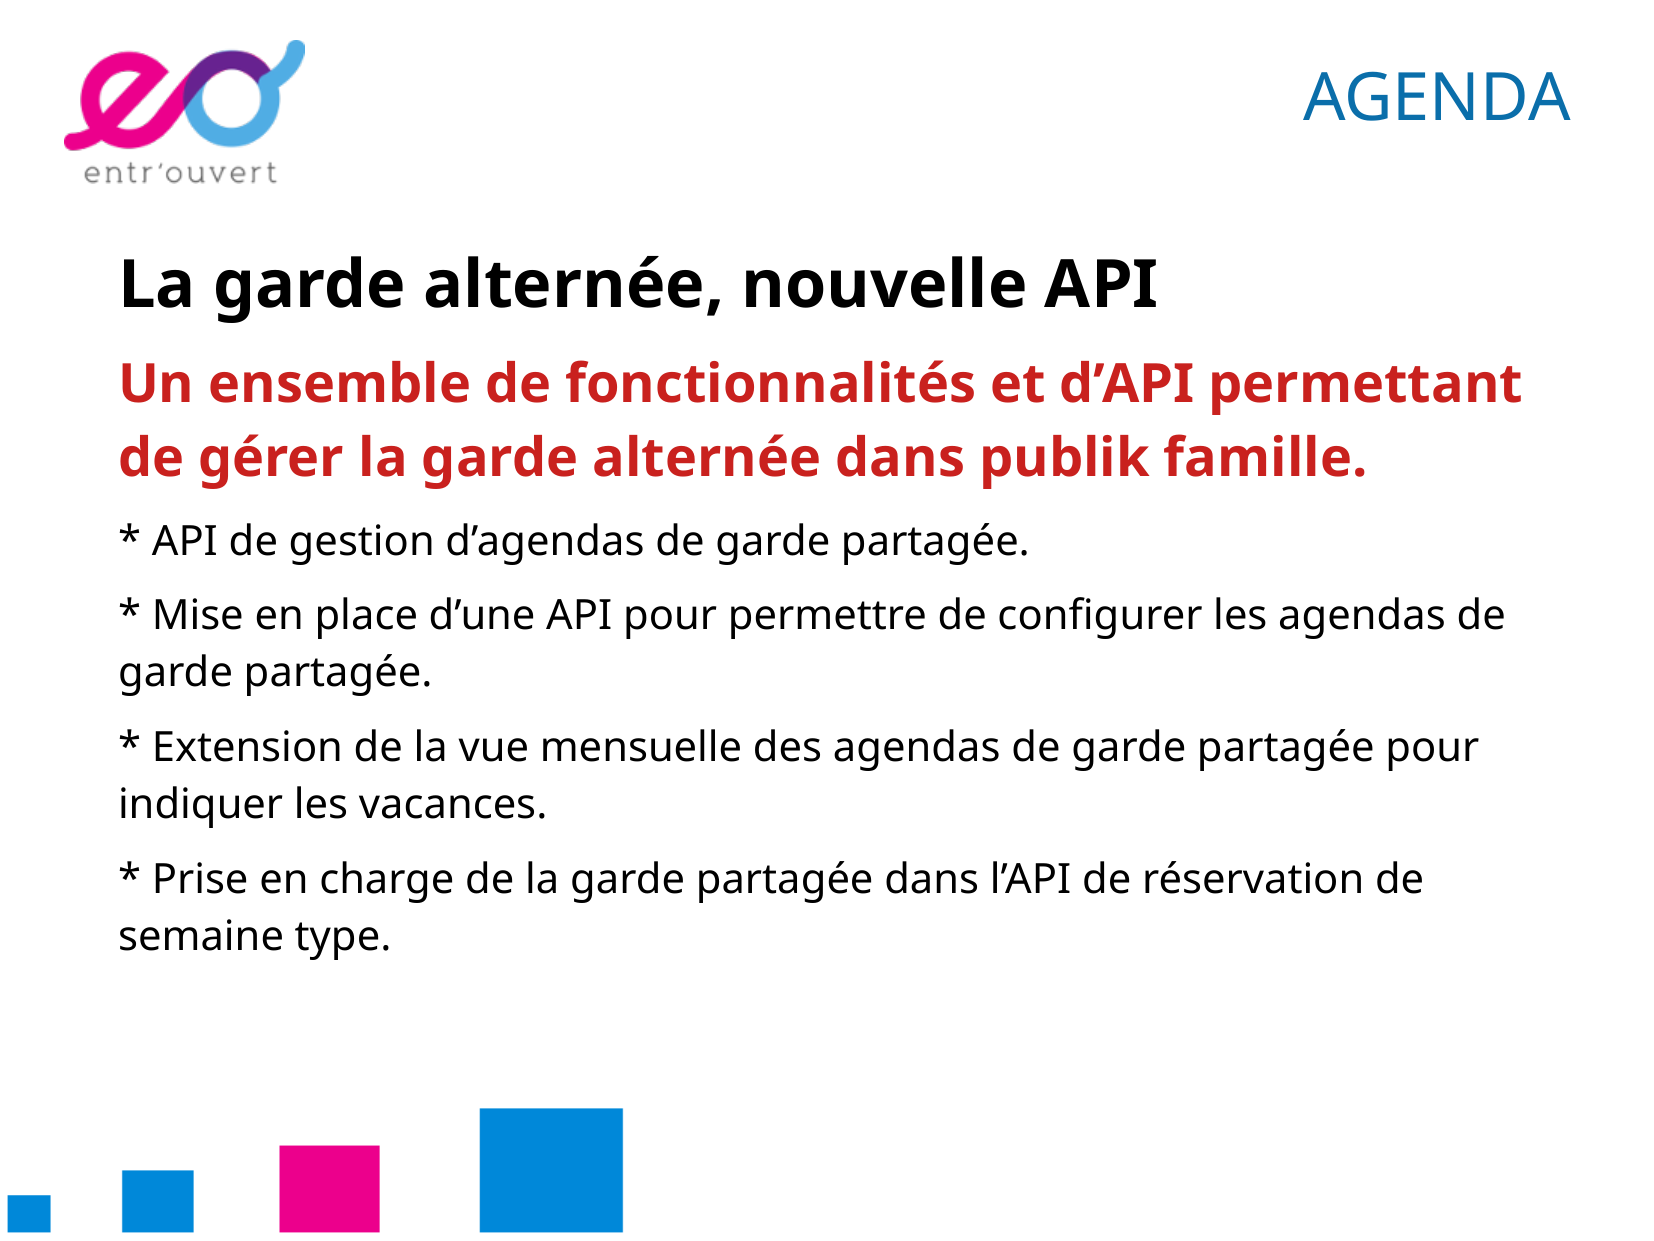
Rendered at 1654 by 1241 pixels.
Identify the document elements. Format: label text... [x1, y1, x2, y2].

text_box La garde alternée, nouvelle API Un ensemble de fonctionnalités et d’API permettant de gérer la garde alternée dans publik famille. * API de gestion d’agendas de garde partagée. * Mise en place d’une API pour permettre de configurer les agendas de garde partagée. * Extension de la vue mensuelle des agendas de garde partagée pour indiquer les vacances. * Prise en charge de la garde partagée dans l’API de réservation de semaine type. [118, 236, 1595, 1089]
picture [64, 40, 305, 184]
picture [5, 1106, 626, 1235]
title Agenda [354, 49, 1571, 257]
